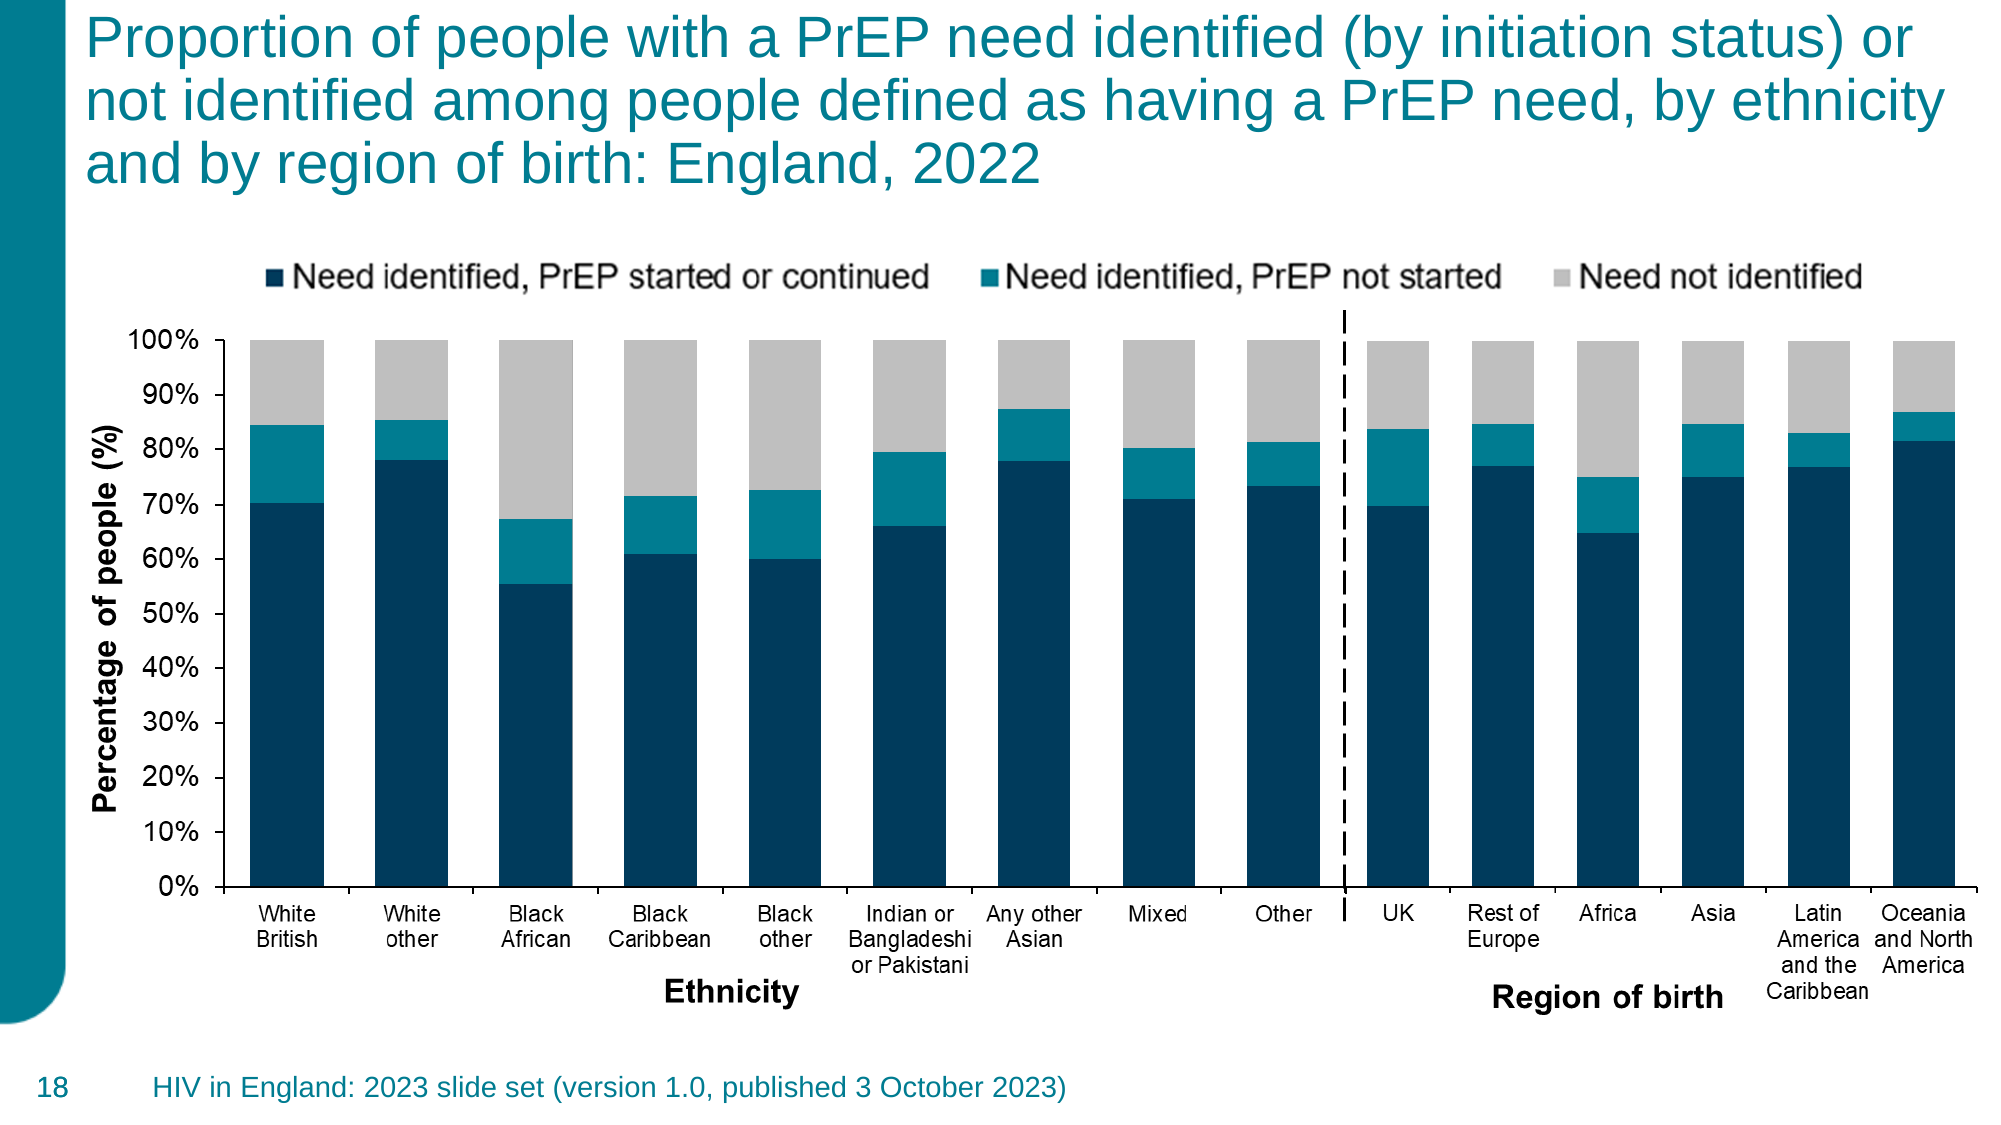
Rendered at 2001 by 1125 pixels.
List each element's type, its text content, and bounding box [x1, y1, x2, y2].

title Proportion of people with a PrEP need identified (by initiation status) or not identified among people defined as having a PrEP need, by ethnicity and by region of birth: England, 2022 [70, 0, 2000, 212]
text_box HIV in England: 2023 slide set (version 1.0, published 3 October 2023) [137, 1056, 1780, 1116]
picture [81, 238, 1984, 1019]
text_box [21, 1056, 120, 1117]
